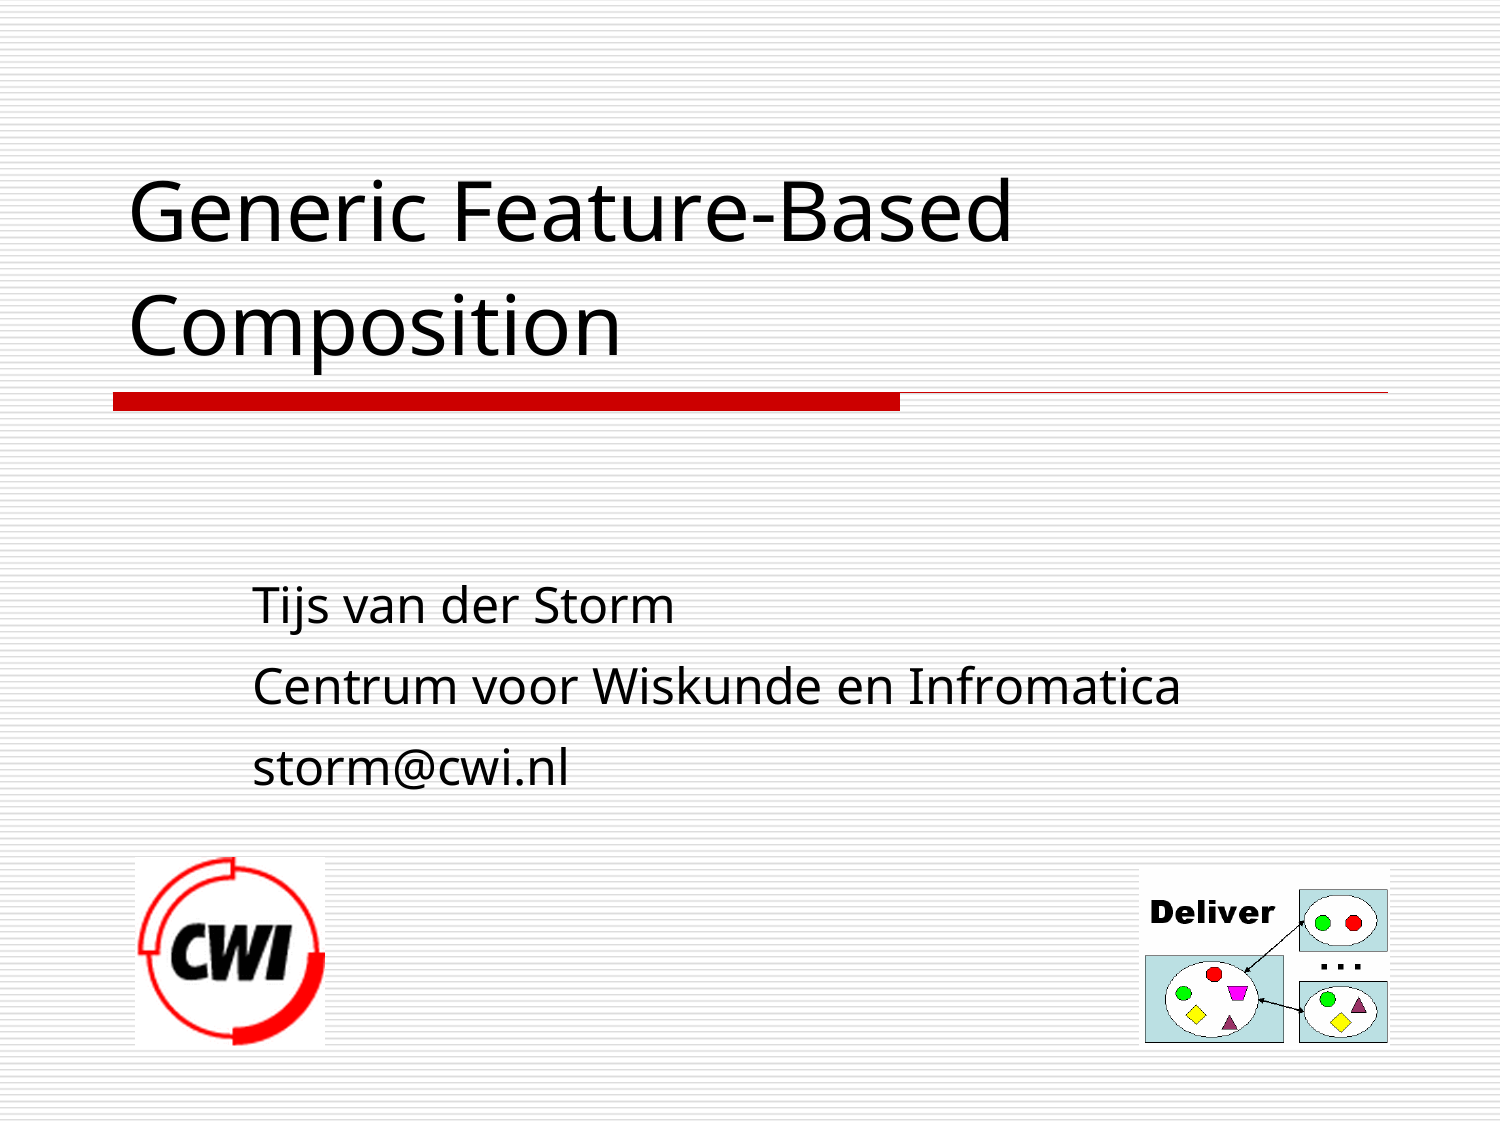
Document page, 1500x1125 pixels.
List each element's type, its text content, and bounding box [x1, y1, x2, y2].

title Generic Feature-Based Composition [112, 162, 1388, 388]
subtitle Tijs van der Storm Centrum voor Wiskunde en Infromatica storm@cwi.nl [237, 562, 1388, 826]
picture [0, 0, 1500, 1125]
